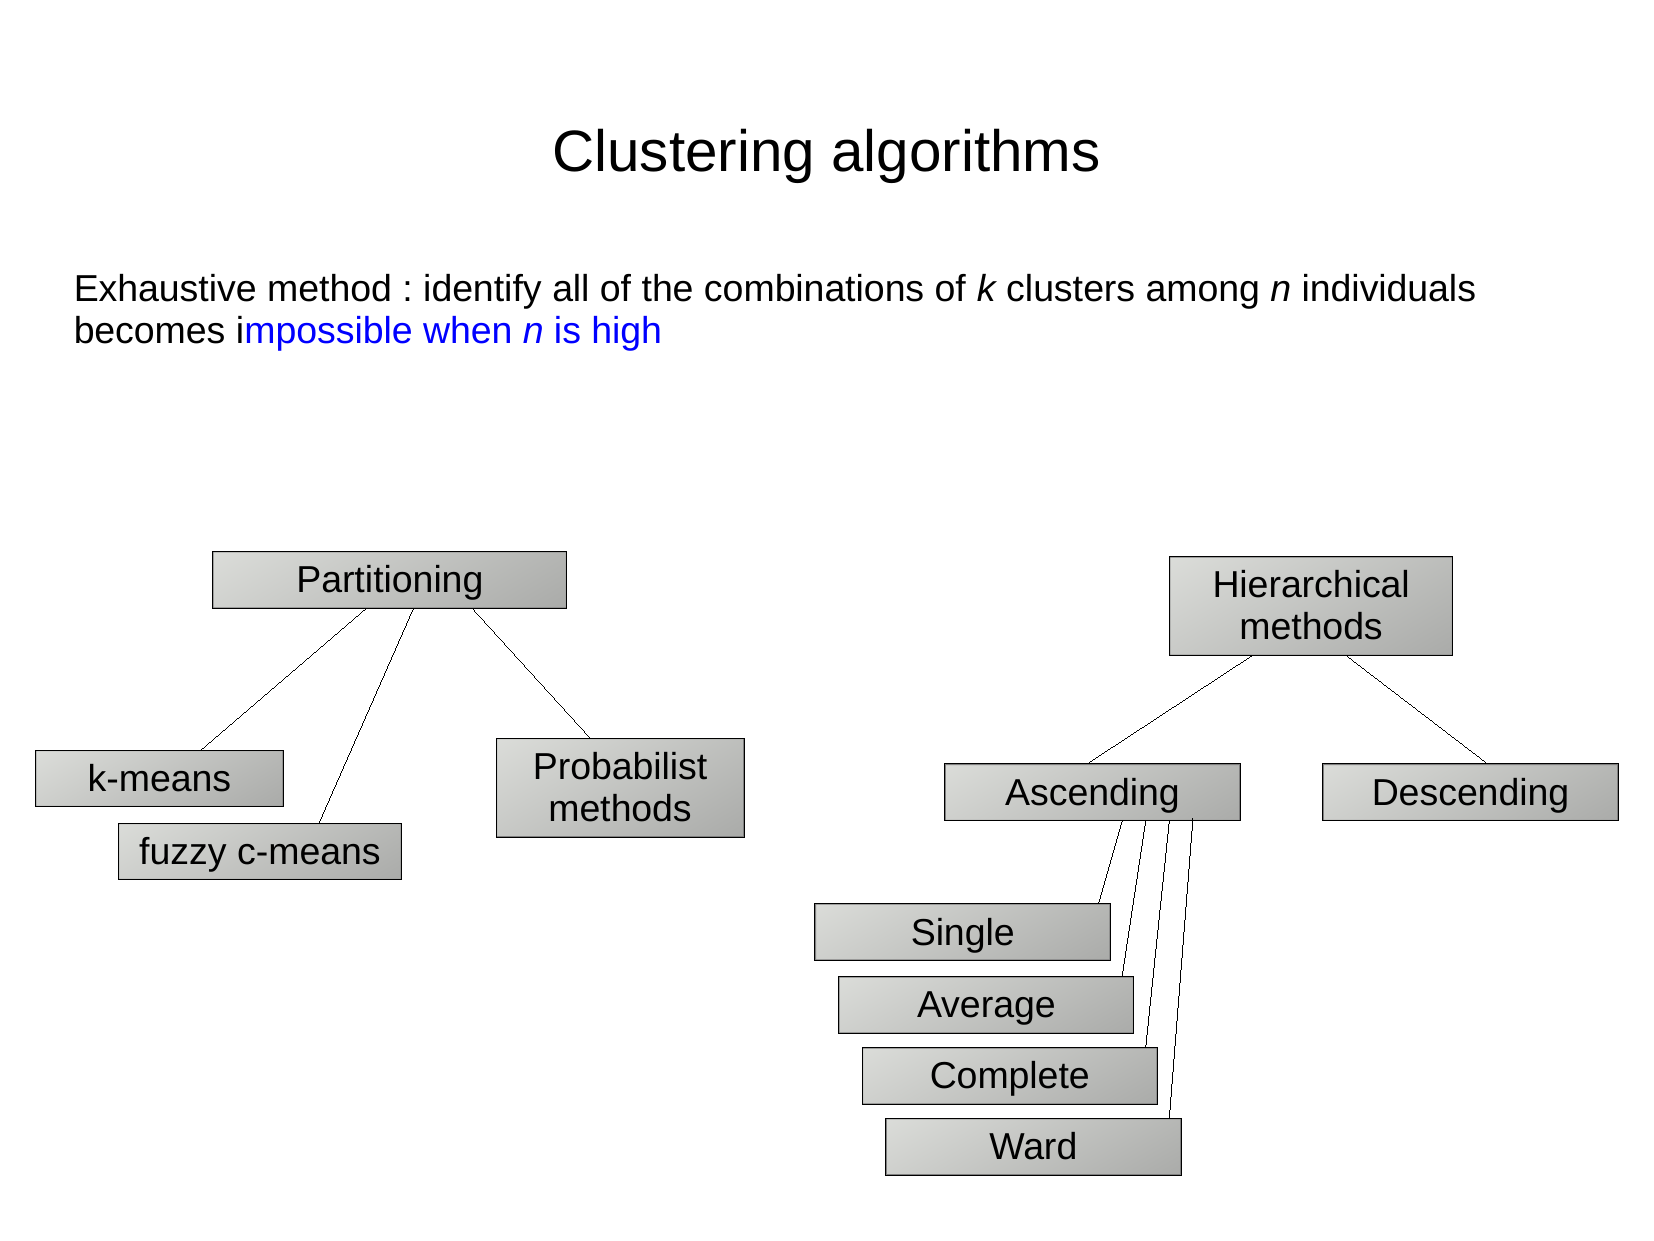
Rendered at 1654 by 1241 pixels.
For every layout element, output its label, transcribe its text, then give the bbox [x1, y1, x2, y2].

text_box Ward [885, 1118, 1182, 1176]
text_box fuzzy c-means [118, 823, 402, 880]
subtitle [82, 359, 1571, 1109]
text_box k-means [35, 750, 284, 807]
text_box Hierarchical methods [1169, 556, 1453, 656]
text_box Descending [1322, 763, 1619, 821]
text_box Average [838, 976, 1134, 1034]
text_box Single [814, 903, 1111, 961]
text_box Ascending [944, 763, 1241, 821]
text_box Probabilist methods [496, 738, 745, 838]
text_box Complete [862, 1047, 1158, 1105]
text_box Partitioning [212, 551, 567, 609]
title Clustering algorithms [0, 90, 1654, 213]
text_box Exhaustive method : identify all of the combinations of k clusters among n individuals becomes impossible when n is high [59, 259, 1607, 359]
